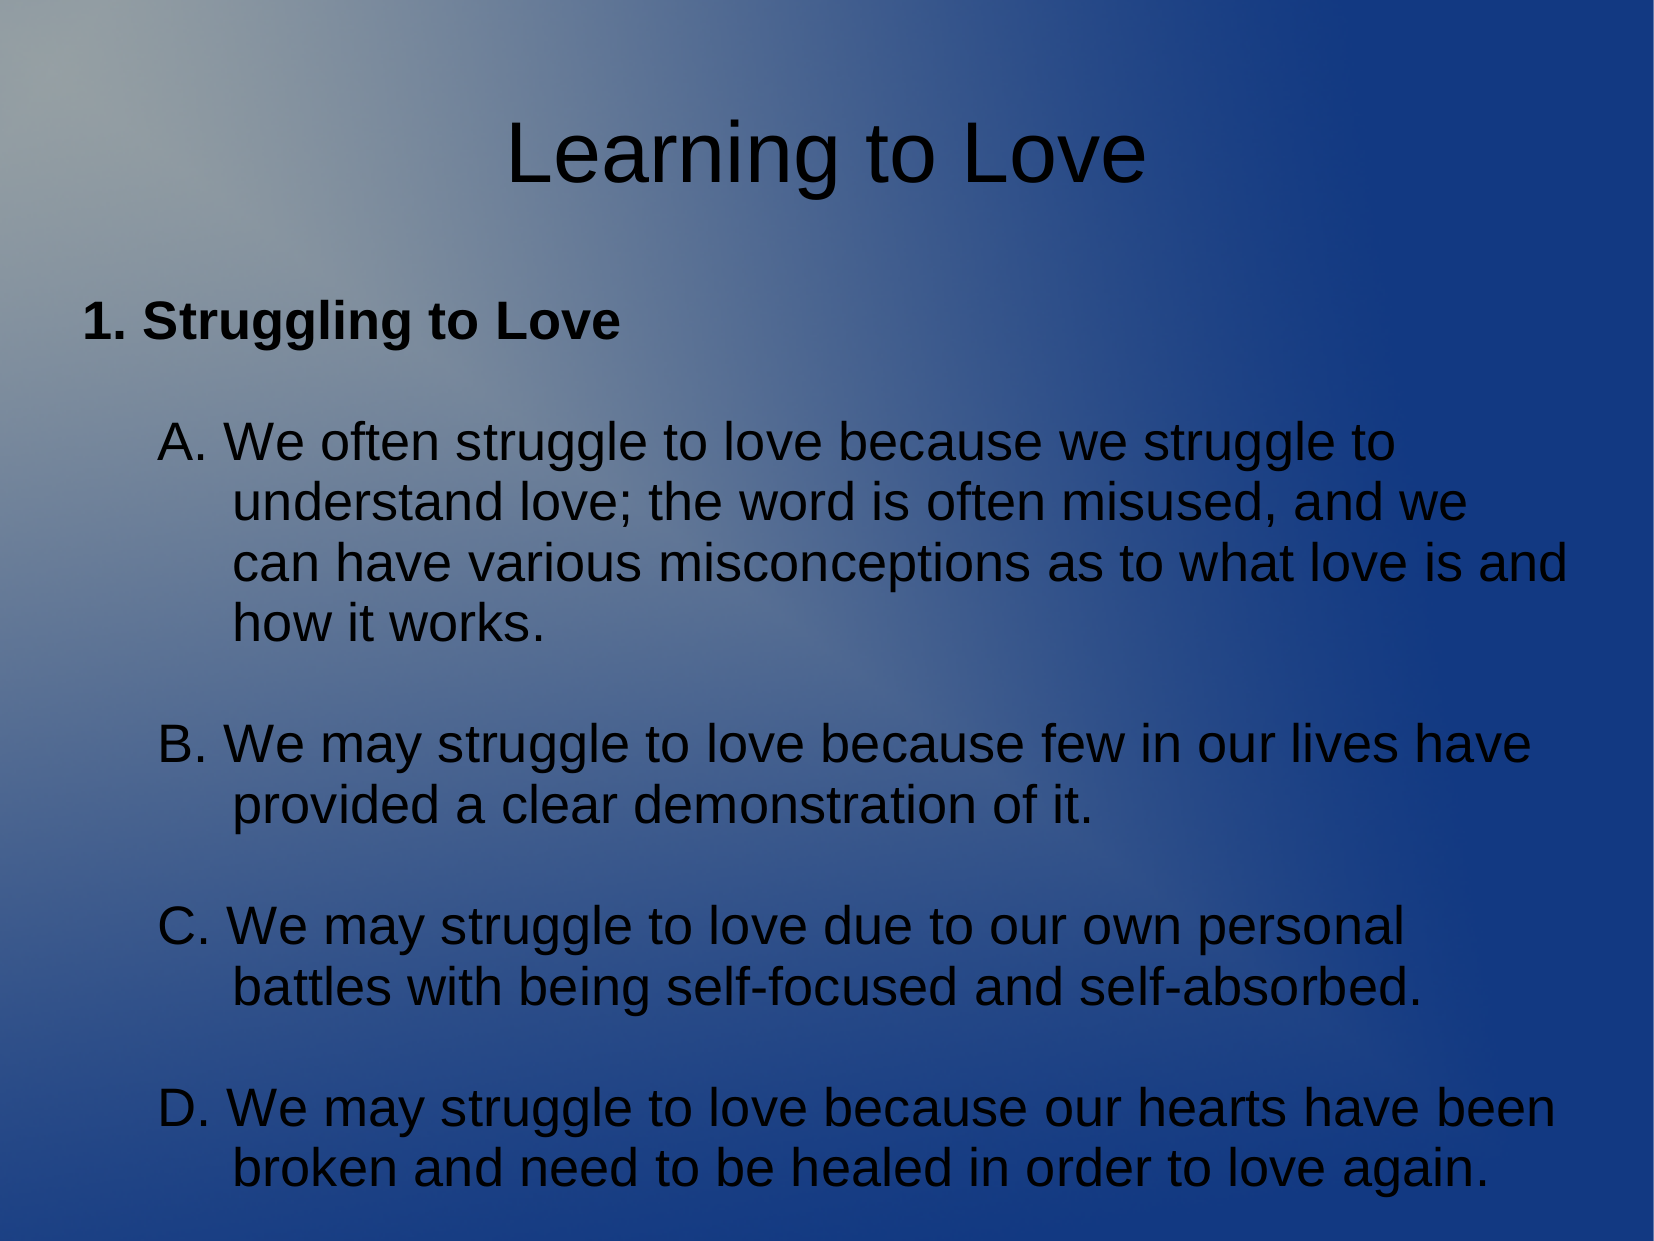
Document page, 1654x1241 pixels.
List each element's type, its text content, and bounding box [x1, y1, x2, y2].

title Learning to Love [82, 49, 1571, 257]
picture [0, 0, 1654, 1241]
subtitle 1. Struggling to Love A. We often struggle to love because we struggle to understand love; the word is often misused, and we can have various misconceptions as to what love is and how it works. B. We may struggle to love because few in our lives have provided a clear demonstration of it. C. We may struggle to love due to our own personal battles with being self-focused and self-absorbed. D. We may struggle to love because our hearts have been broken and need to be healed in order to love again. [82, 290, 1571, 1241]
